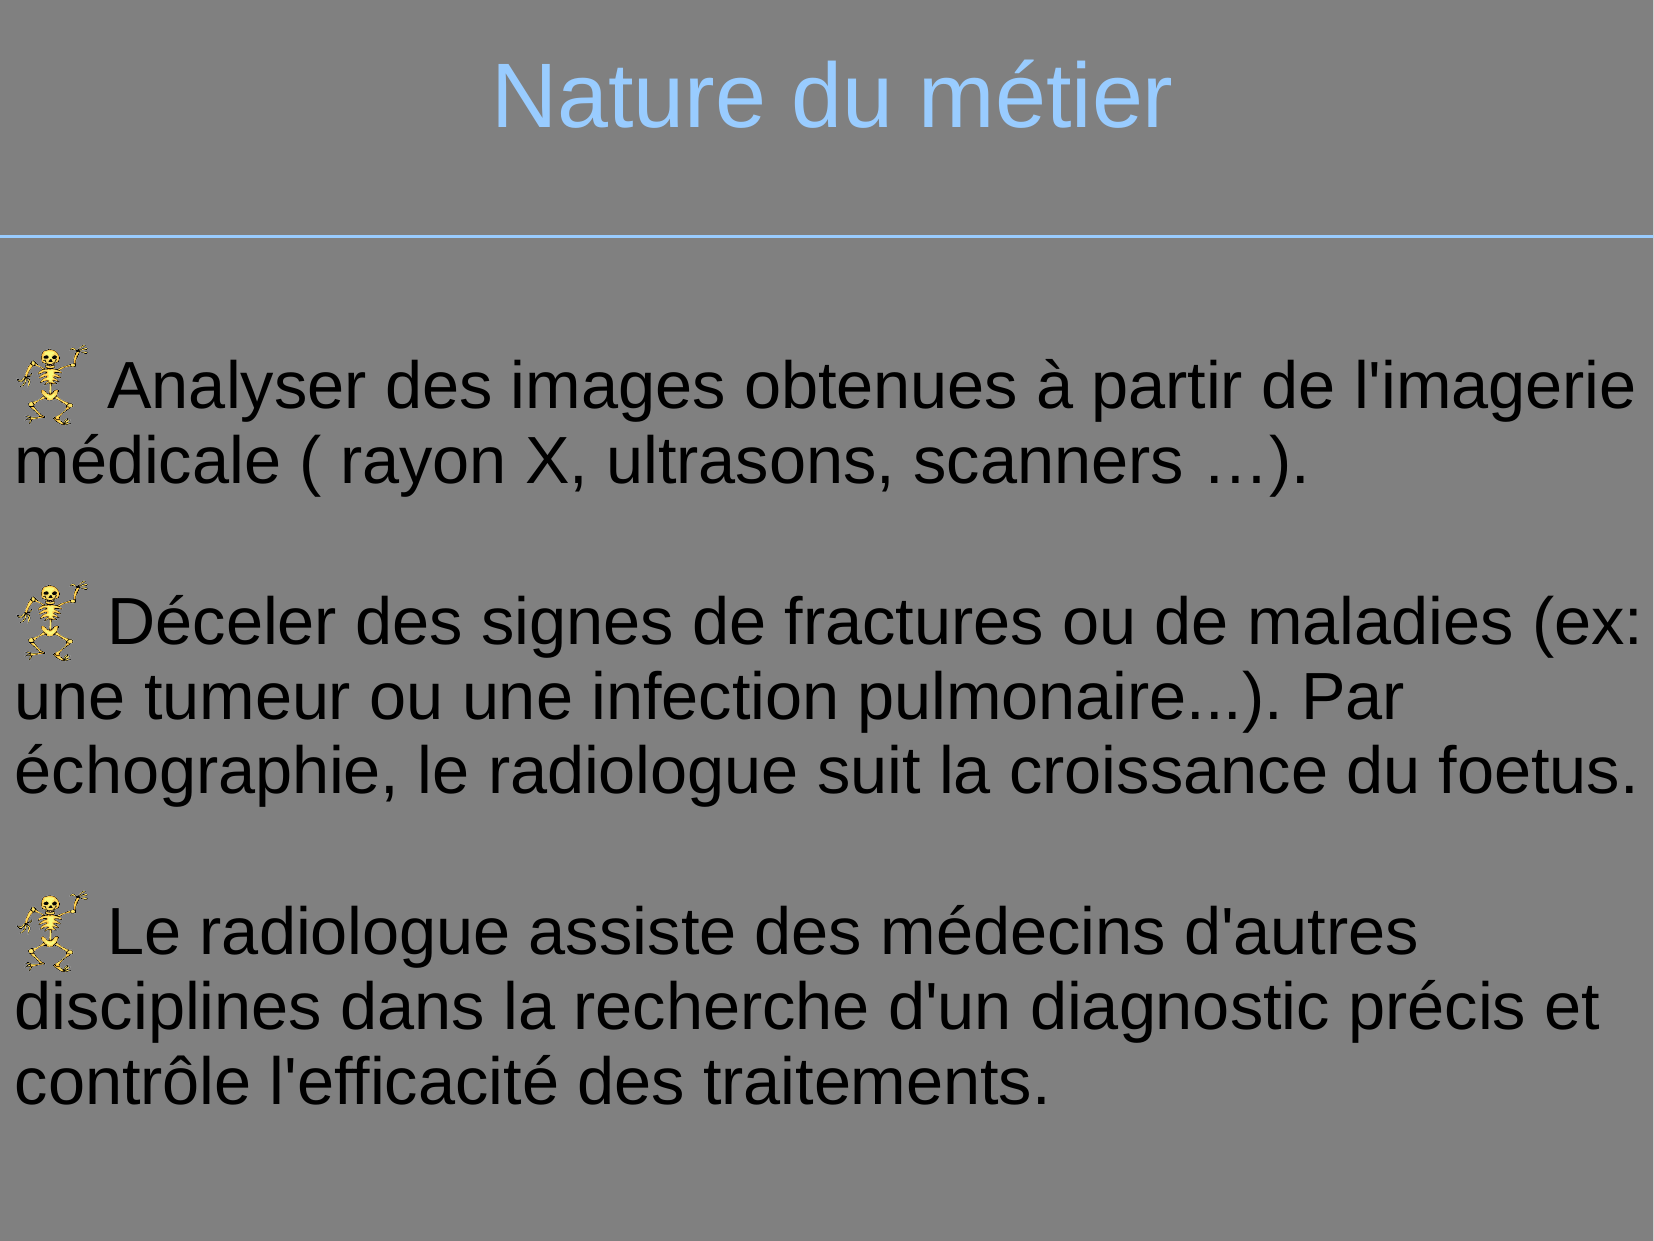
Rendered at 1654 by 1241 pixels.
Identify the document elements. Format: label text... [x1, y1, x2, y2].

subtitle Analyser des images obtenues à partir de l'imagerie médicale ( rayon X, ultrasons, scanners …). Déceler des signes de fractures ou de maladies (ex: une tumeur ou une infection pulmonaire...). Par échographie, le radiologue suit la croissance du foetus. Le radiologue assiste des médecins d'autres disciplines dans la recherche d'un diagnostic précis et contrôle l'efficacité des traitements. [14, 236, 1654, 1241]
title Nature du métier [88, 0, 1577, 193]
picture [0, 0, 1654, 1241]
